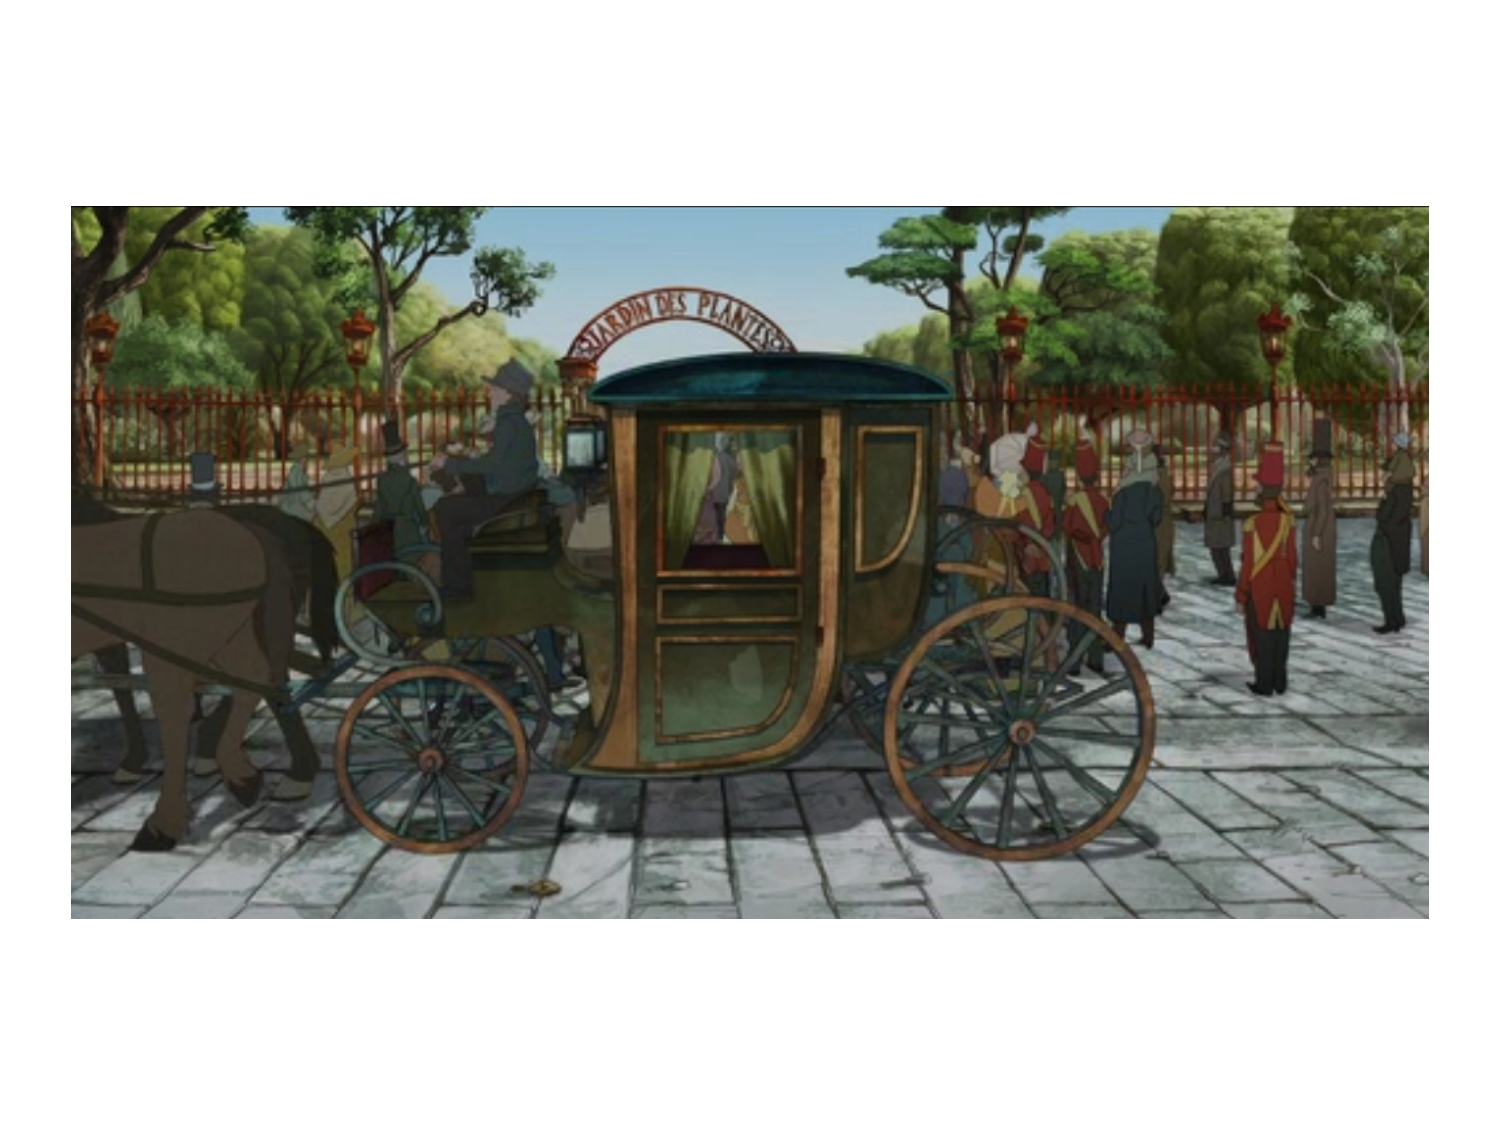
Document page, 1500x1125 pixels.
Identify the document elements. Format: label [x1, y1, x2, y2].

picture [71, 206, 1429, 919]
